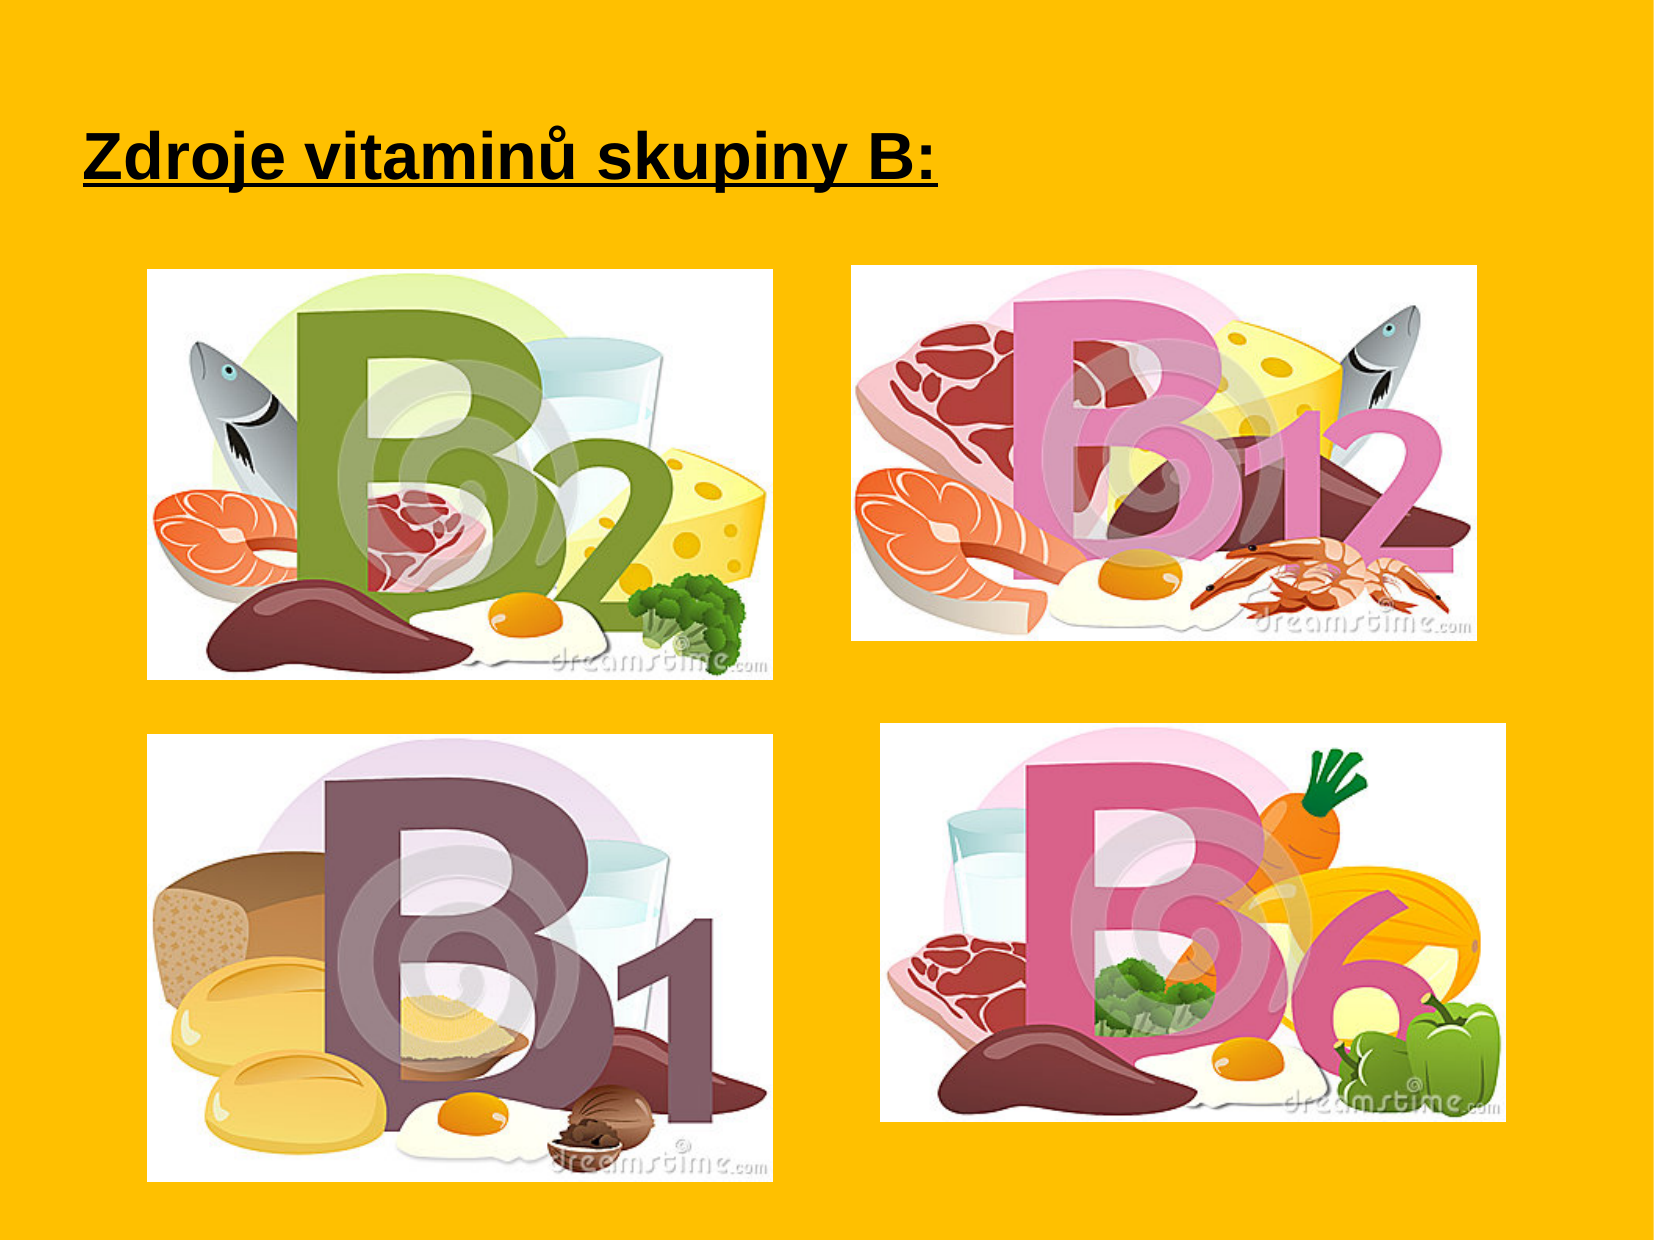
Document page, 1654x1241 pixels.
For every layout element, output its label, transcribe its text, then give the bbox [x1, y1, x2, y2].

title Zdroje vitaminů skupiny B: [82, 49, 1571, 257]
picture [880, 723, 1506, 1123]
picture [851, 265, 1477, 641]
picture [147, 734, 773, 1182]
picture [147, 269, 773, 680]
